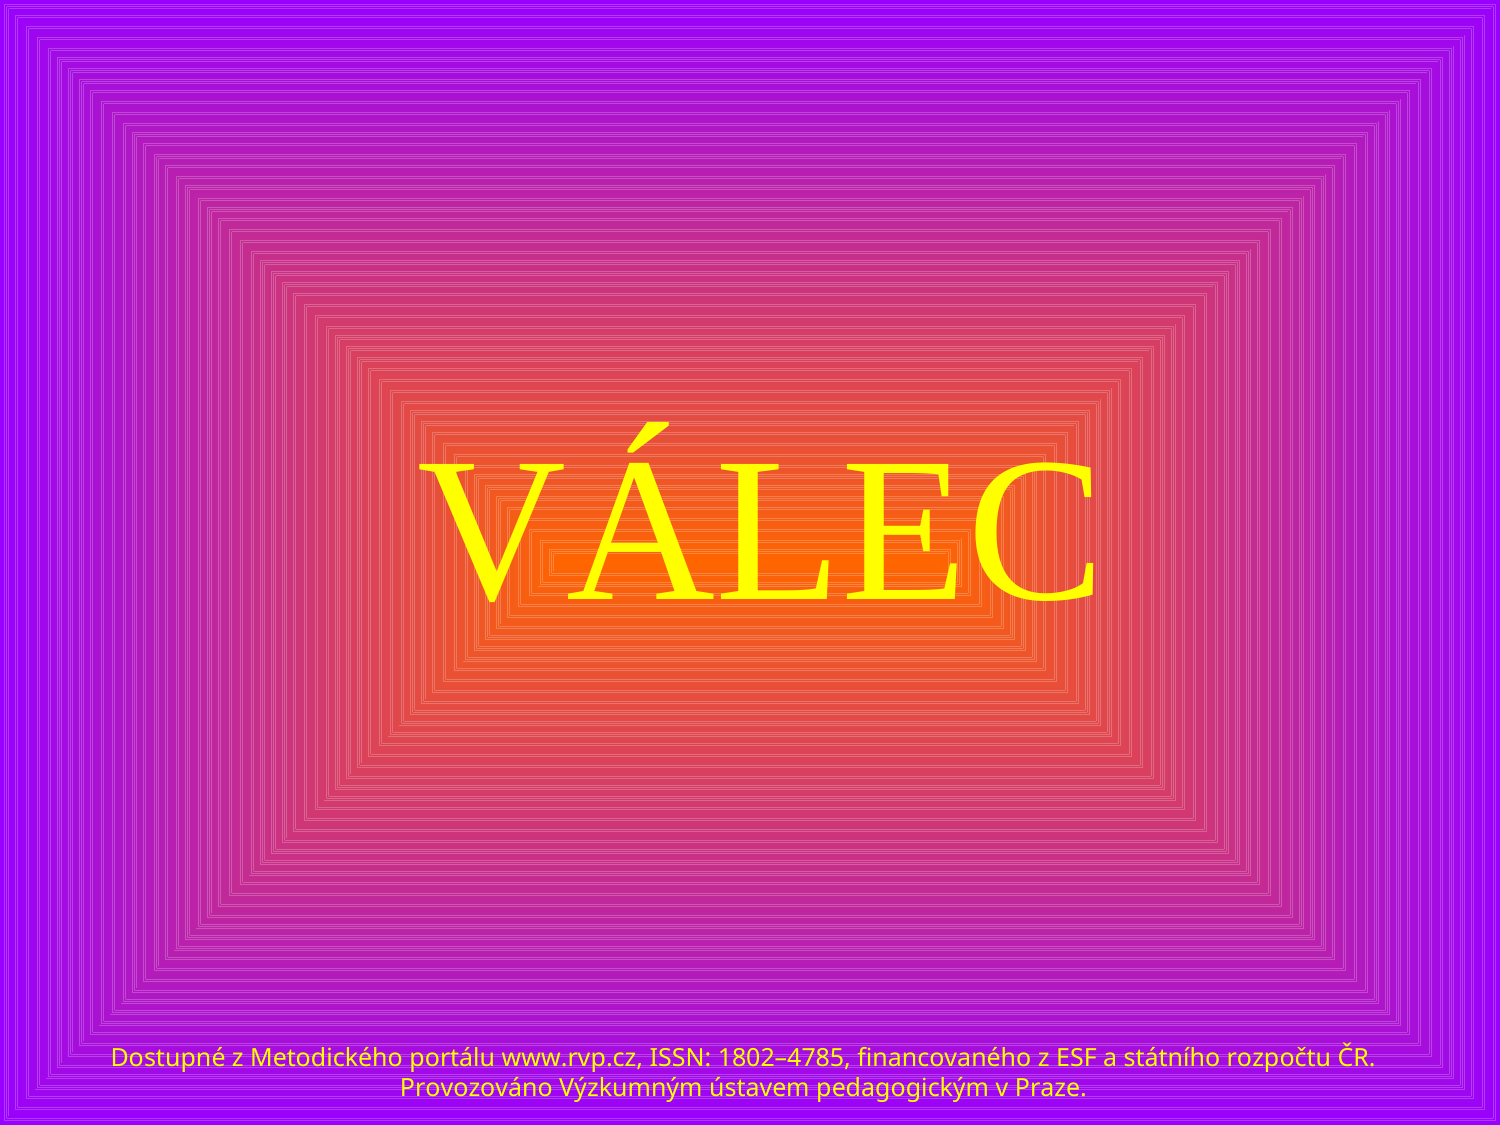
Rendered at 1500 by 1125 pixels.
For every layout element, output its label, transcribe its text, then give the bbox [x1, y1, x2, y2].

text_box Dostupné z Metodického portálu www.rvp.cz, ISSN: 1802–4785, financovaného z ESF a státního rozpočtu ČR. Provozováno Výzkumným ústavem pedagogickým v Praze. [35, 1041, 1454, 1102]
text_box VÁLEC [100, 385, 1424, 649]
